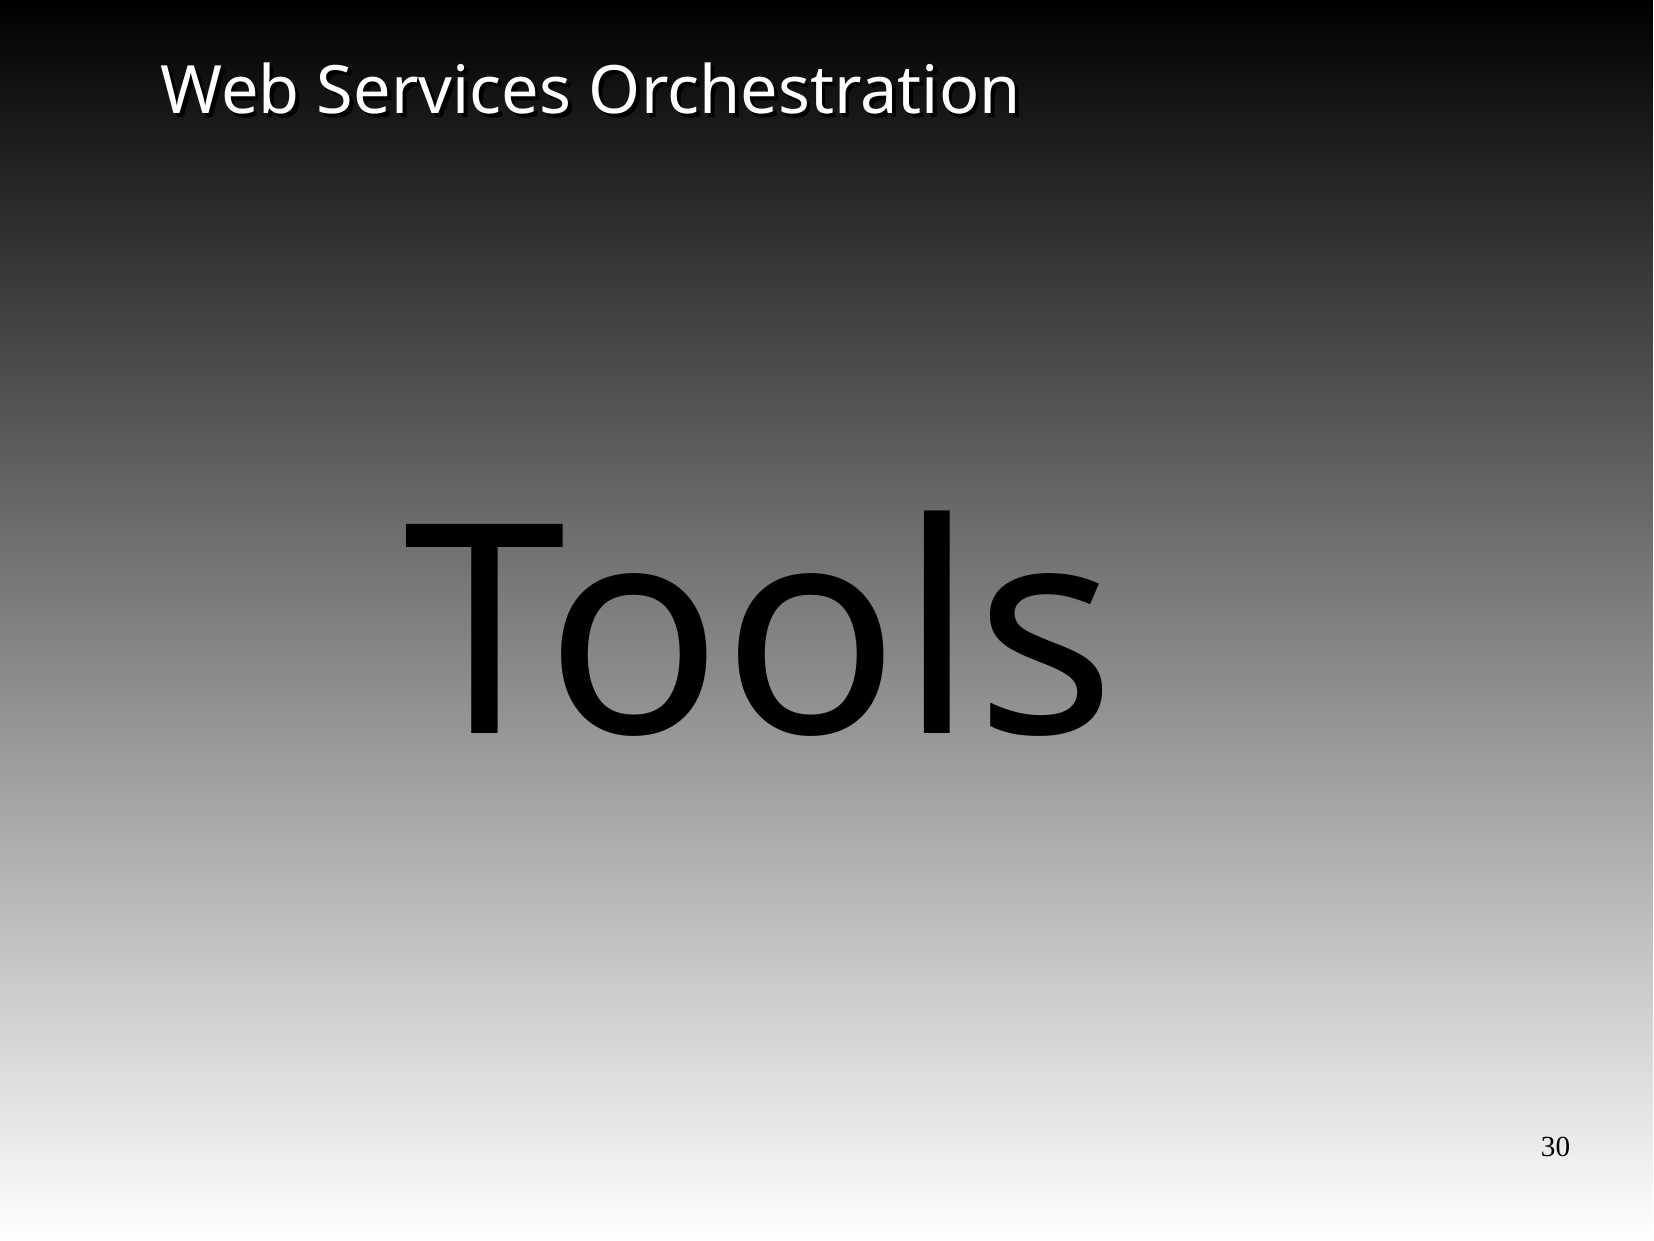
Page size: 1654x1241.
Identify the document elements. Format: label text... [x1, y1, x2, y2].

text_box Tools [388, 412, 1276, 901]
text_box Web Services Orchestration [145, 35, 1162, 158]
